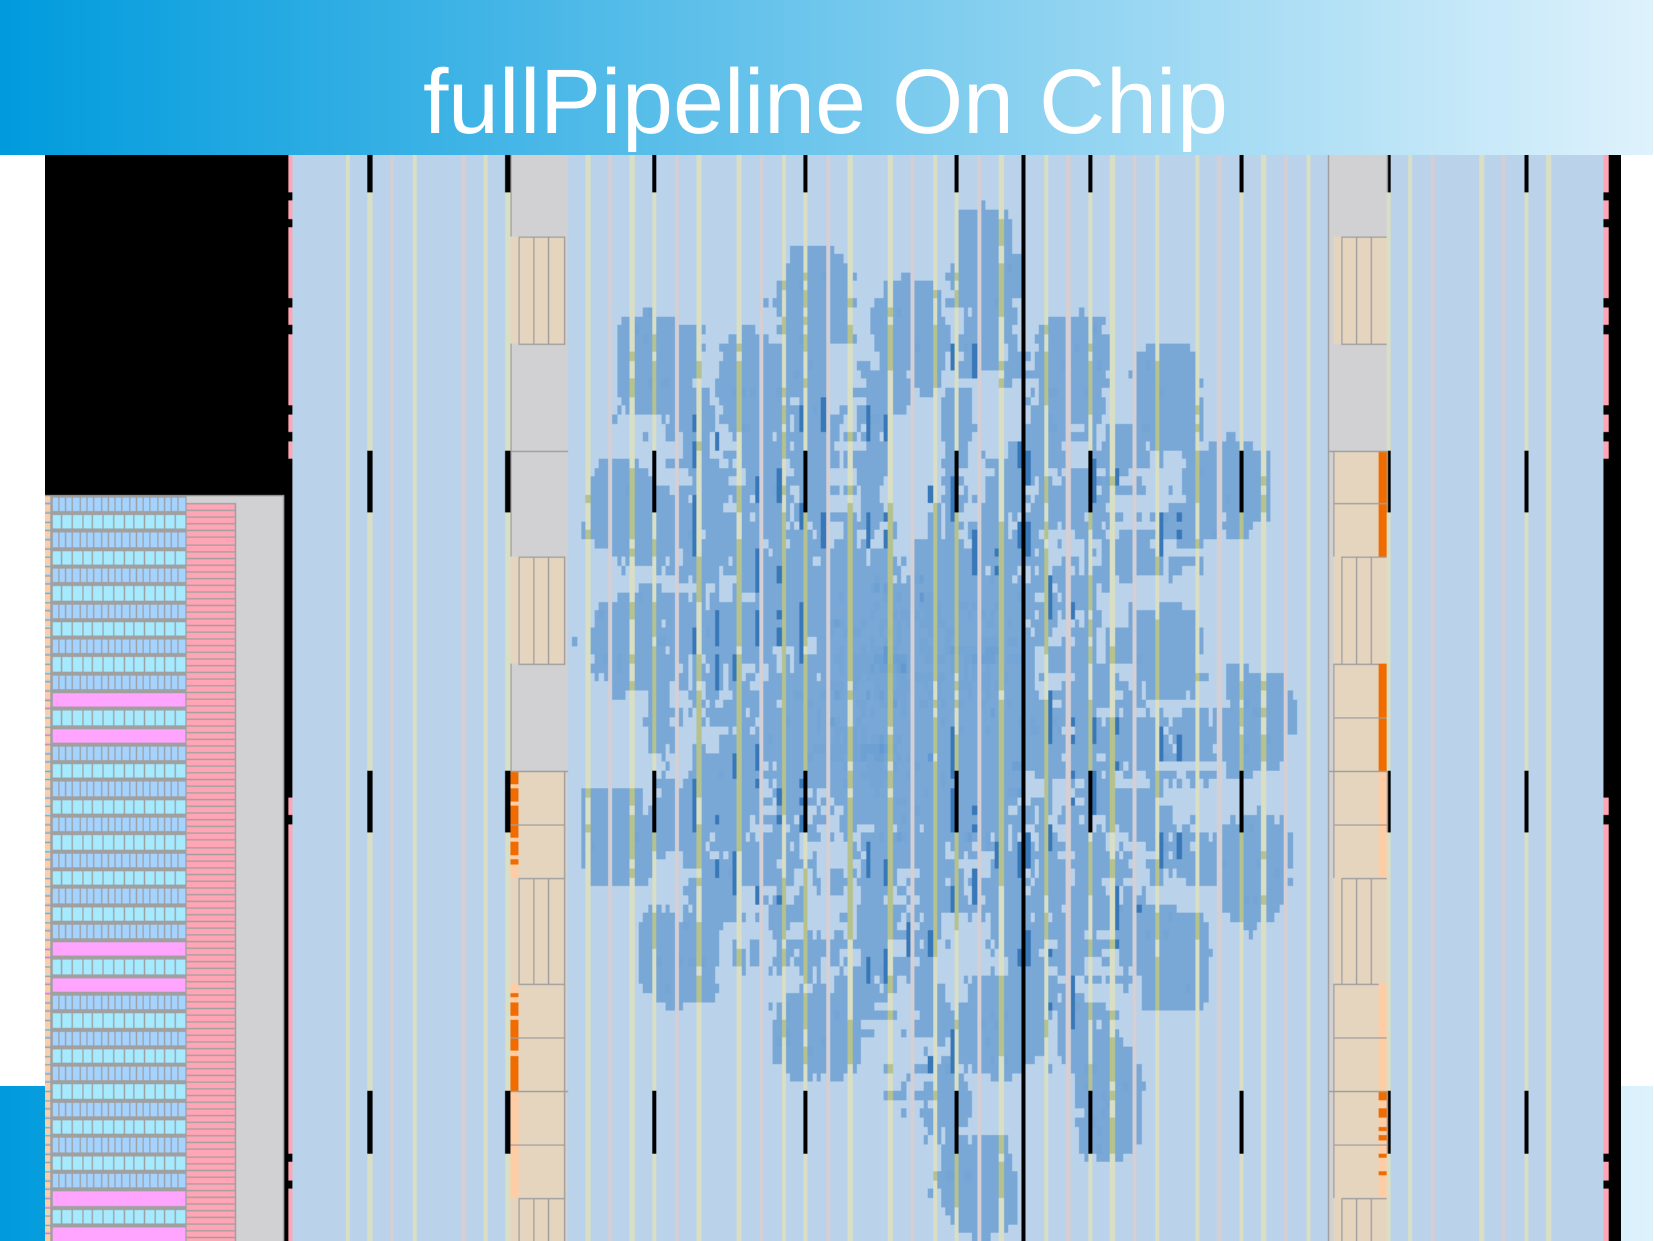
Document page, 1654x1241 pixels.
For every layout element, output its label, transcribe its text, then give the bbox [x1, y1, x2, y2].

title fullPipeline On Chip [82, 49, 1571, 155]
picture [45, 155, 1621, 1241]
